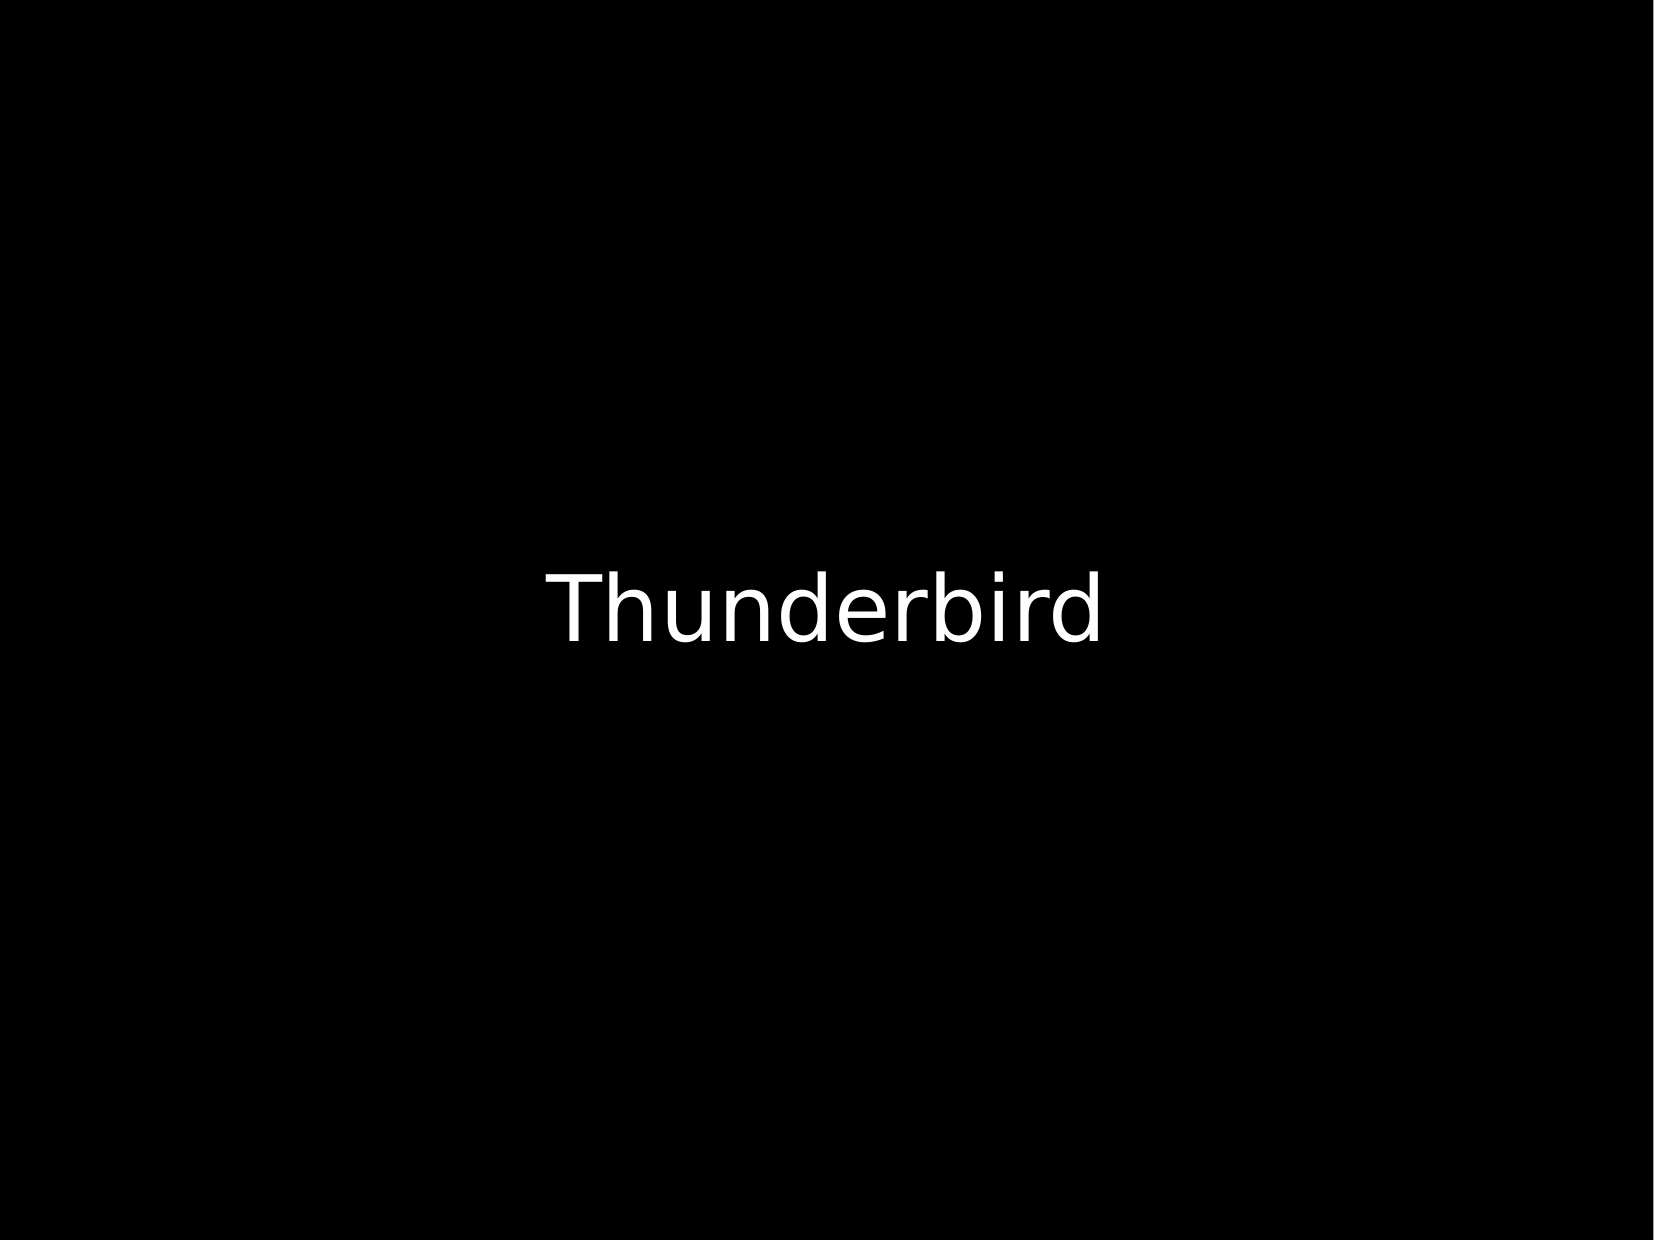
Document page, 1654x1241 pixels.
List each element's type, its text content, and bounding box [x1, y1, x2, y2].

title Thunderbird [82, 56, 1571, 1163]
